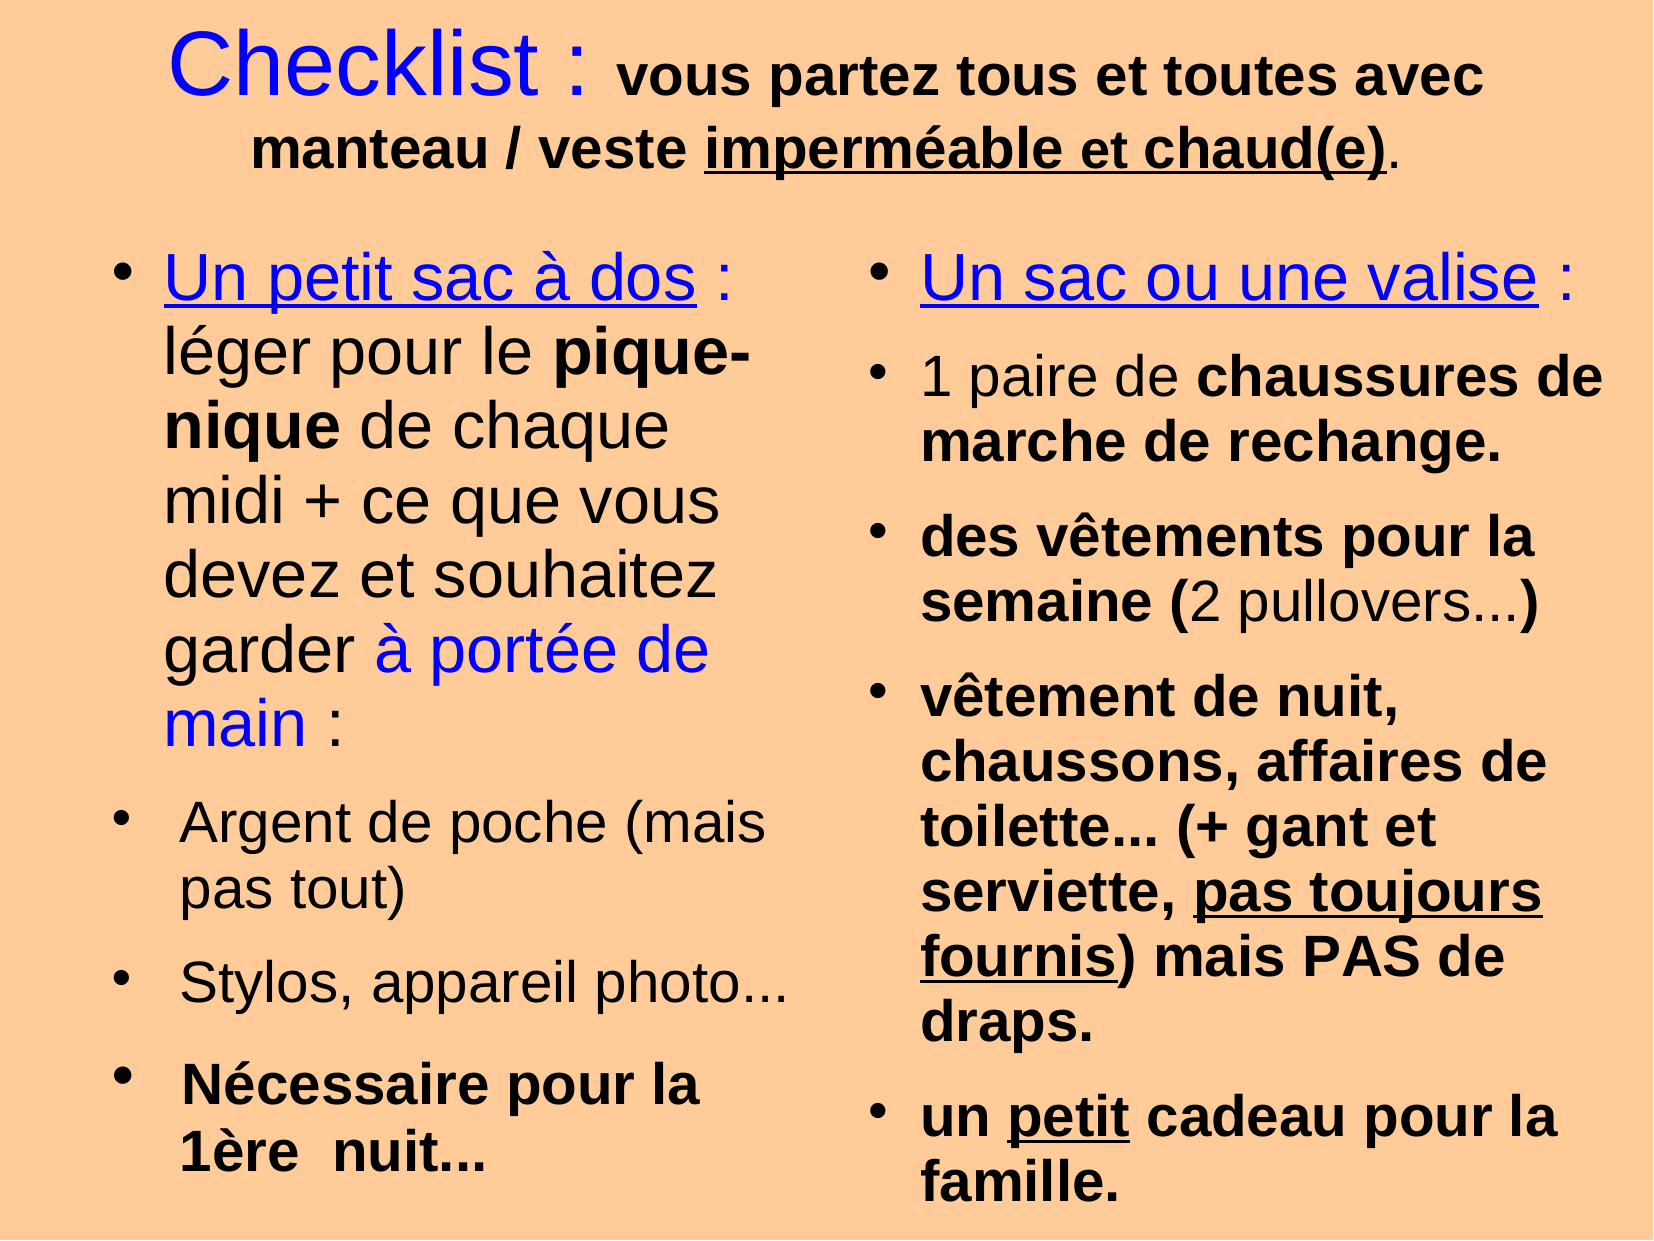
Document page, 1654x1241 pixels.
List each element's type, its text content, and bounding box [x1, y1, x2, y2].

list Un petit sac à dos : léger pour le pique-nique de chaque midi + ce que vous devez et souhaitez garder à portée de main : Argent de poche (mais pas tout) Stylos, appareil photo... Nécessaire pour la 1ère nuit... [94, 236, 809, 1241]
title Checklist : vous partez tous et toutes avec manteau / veste imperméable et chaud(e). [82, 47, 1571, 142]
list Un sac ou une valise : 1 paire de chaussures de marche de rechange. des vêtements pour la semaine (2 pullovers...) vêtement de nuit, chaussons, affaires de toilette... (+ gant et serviette, pas toujours fournis) mais PAS de draps. un petit cadeau pour la famille. [851, 236, 1607, 1075]
